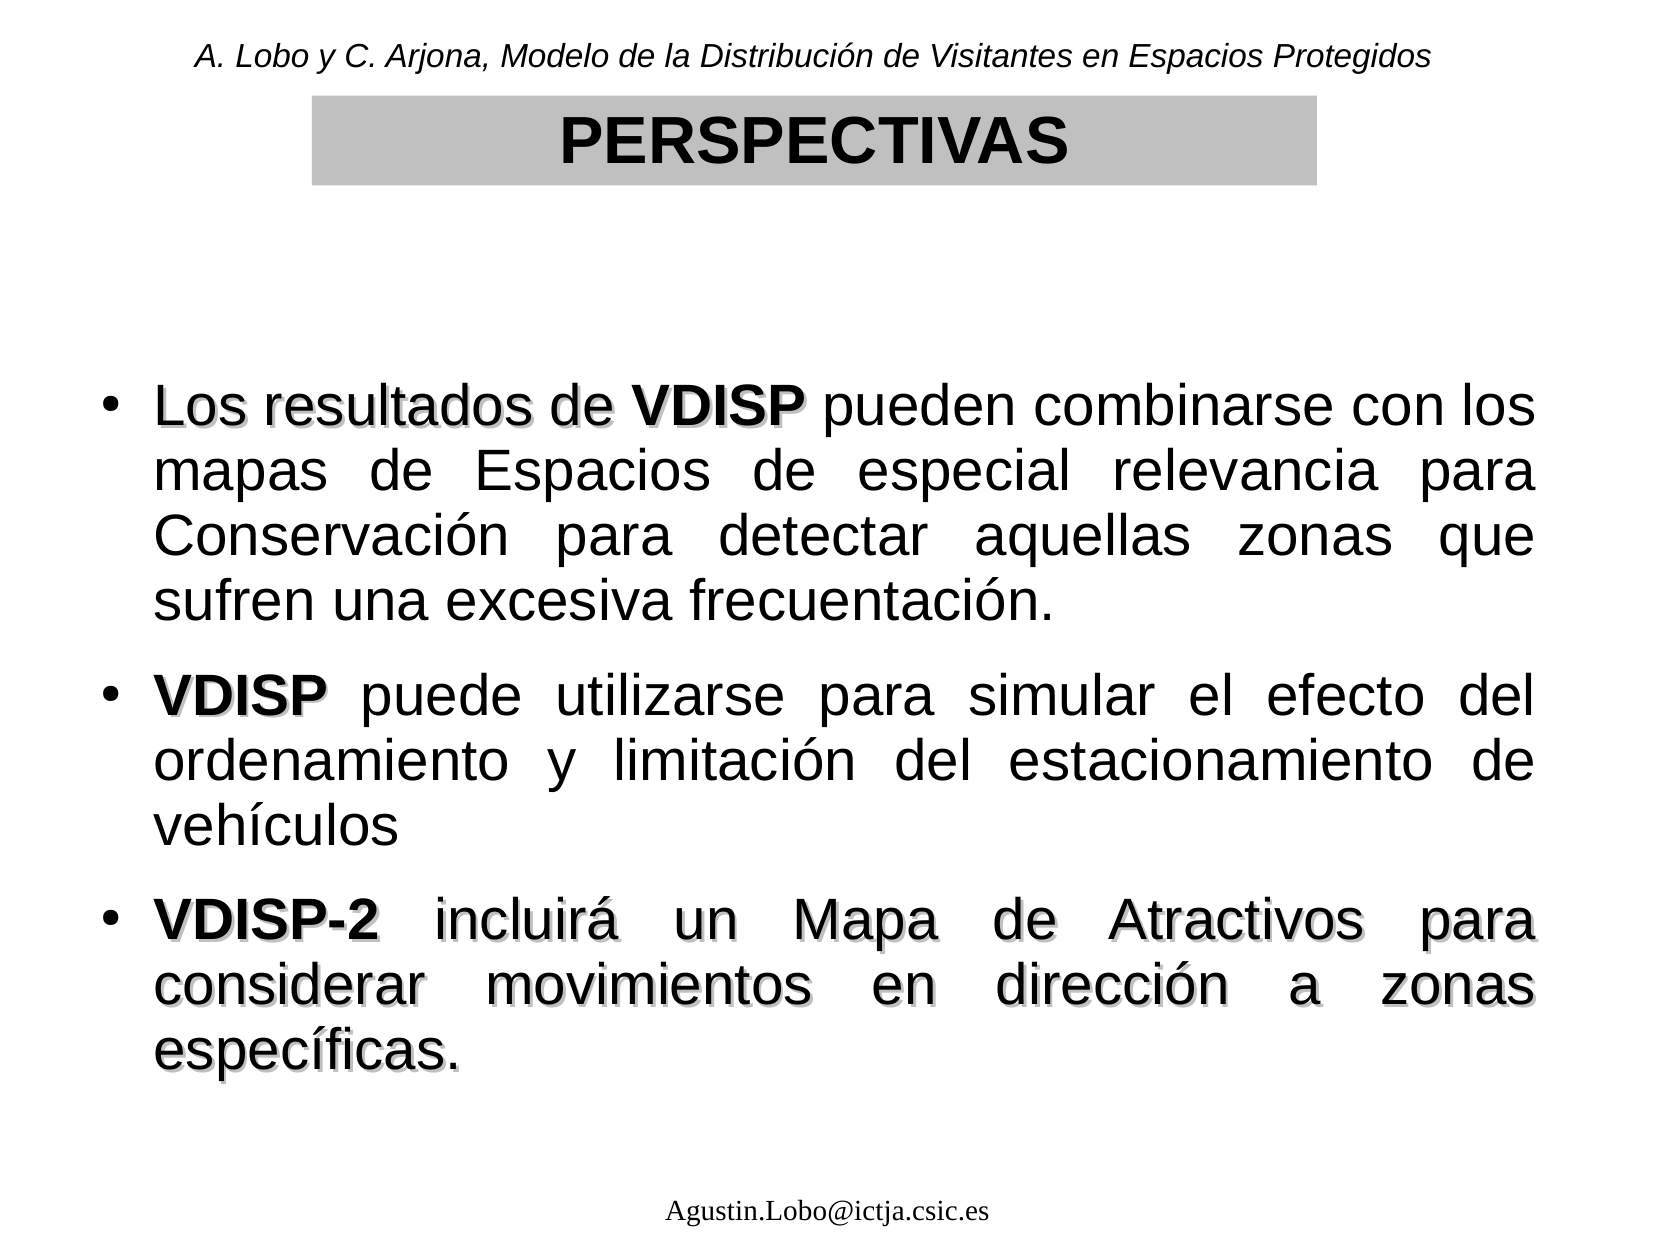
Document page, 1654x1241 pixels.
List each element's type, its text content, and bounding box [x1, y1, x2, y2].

list Los resultados de VDISP pueden combinarse con los mapas de Espacios de especial relevancia para Conservación para detectar aquellas zonas que sufren una excesiva frecuentación. VDISP puede utilizarse para simular el efecto del ordenamiento y limitación del estacionamiento de vehículos VDISP-2 incluirá un Mapa de Atractivos para considerar movimientos en dirección a zonas específicas. [82, 372, 1538, 1148]
text_box PERSPECTIVAS [311, 95, 1317, 186]
